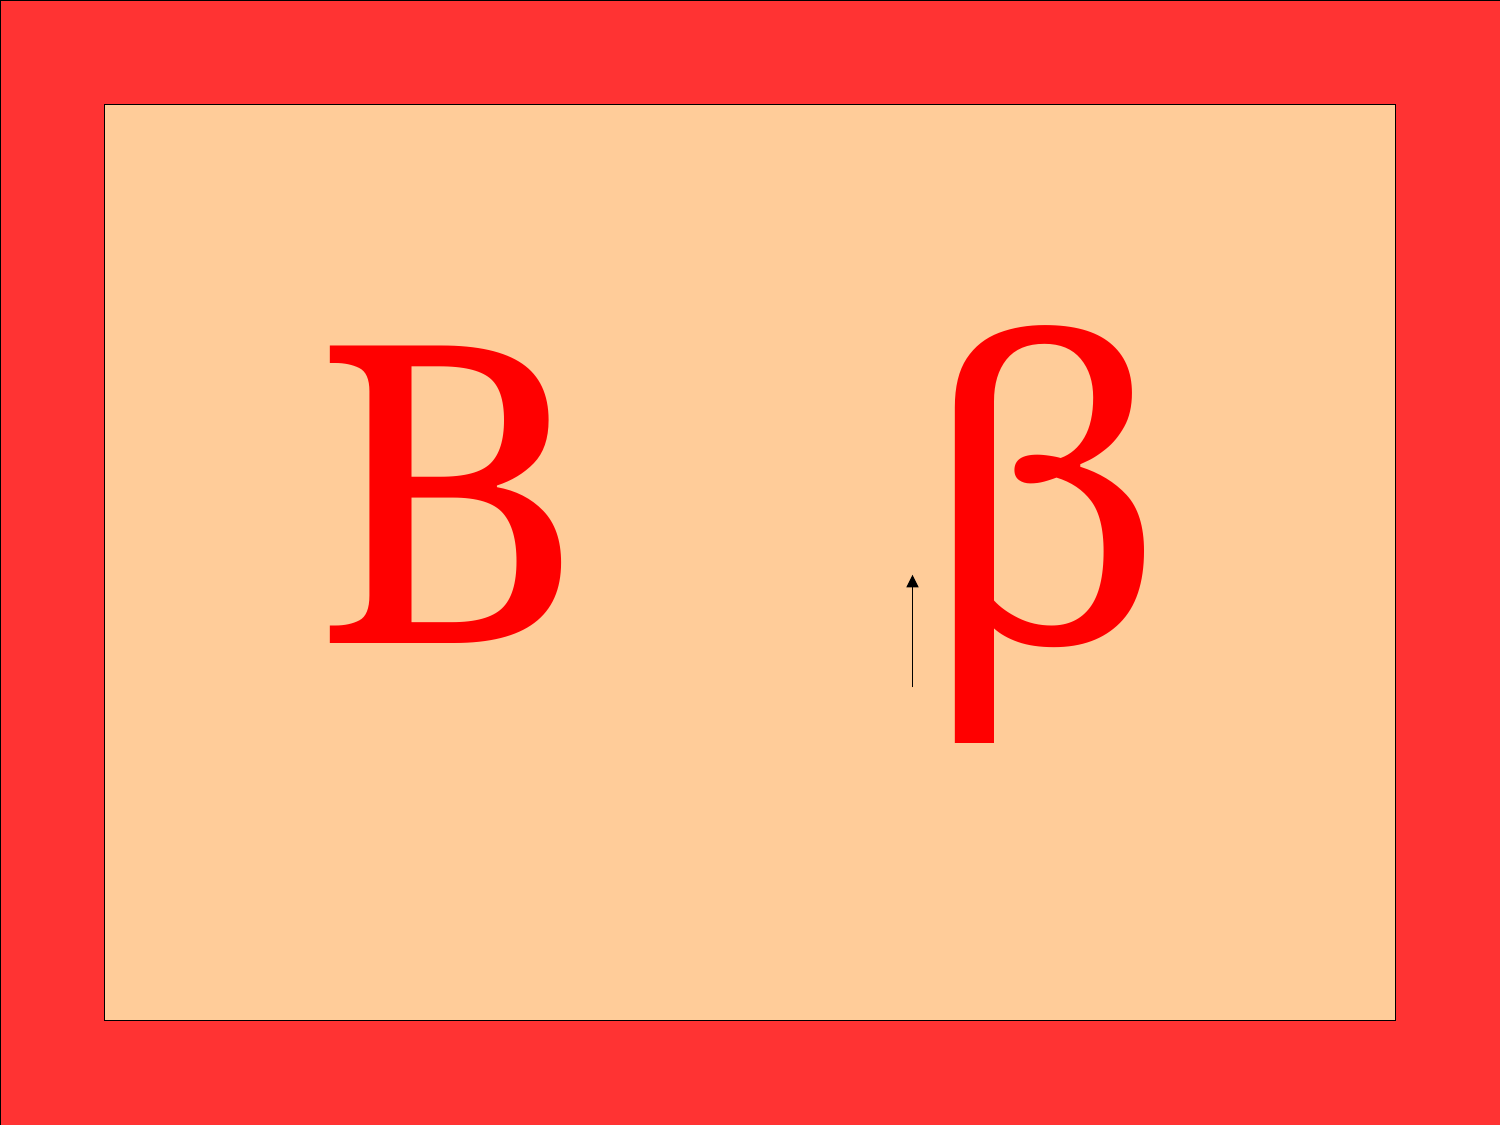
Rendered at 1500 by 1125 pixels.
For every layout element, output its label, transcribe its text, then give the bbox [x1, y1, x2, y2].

text_box Β β [300, 190, 1362, 774]
text_box [0, 0, 1500, 1125]
